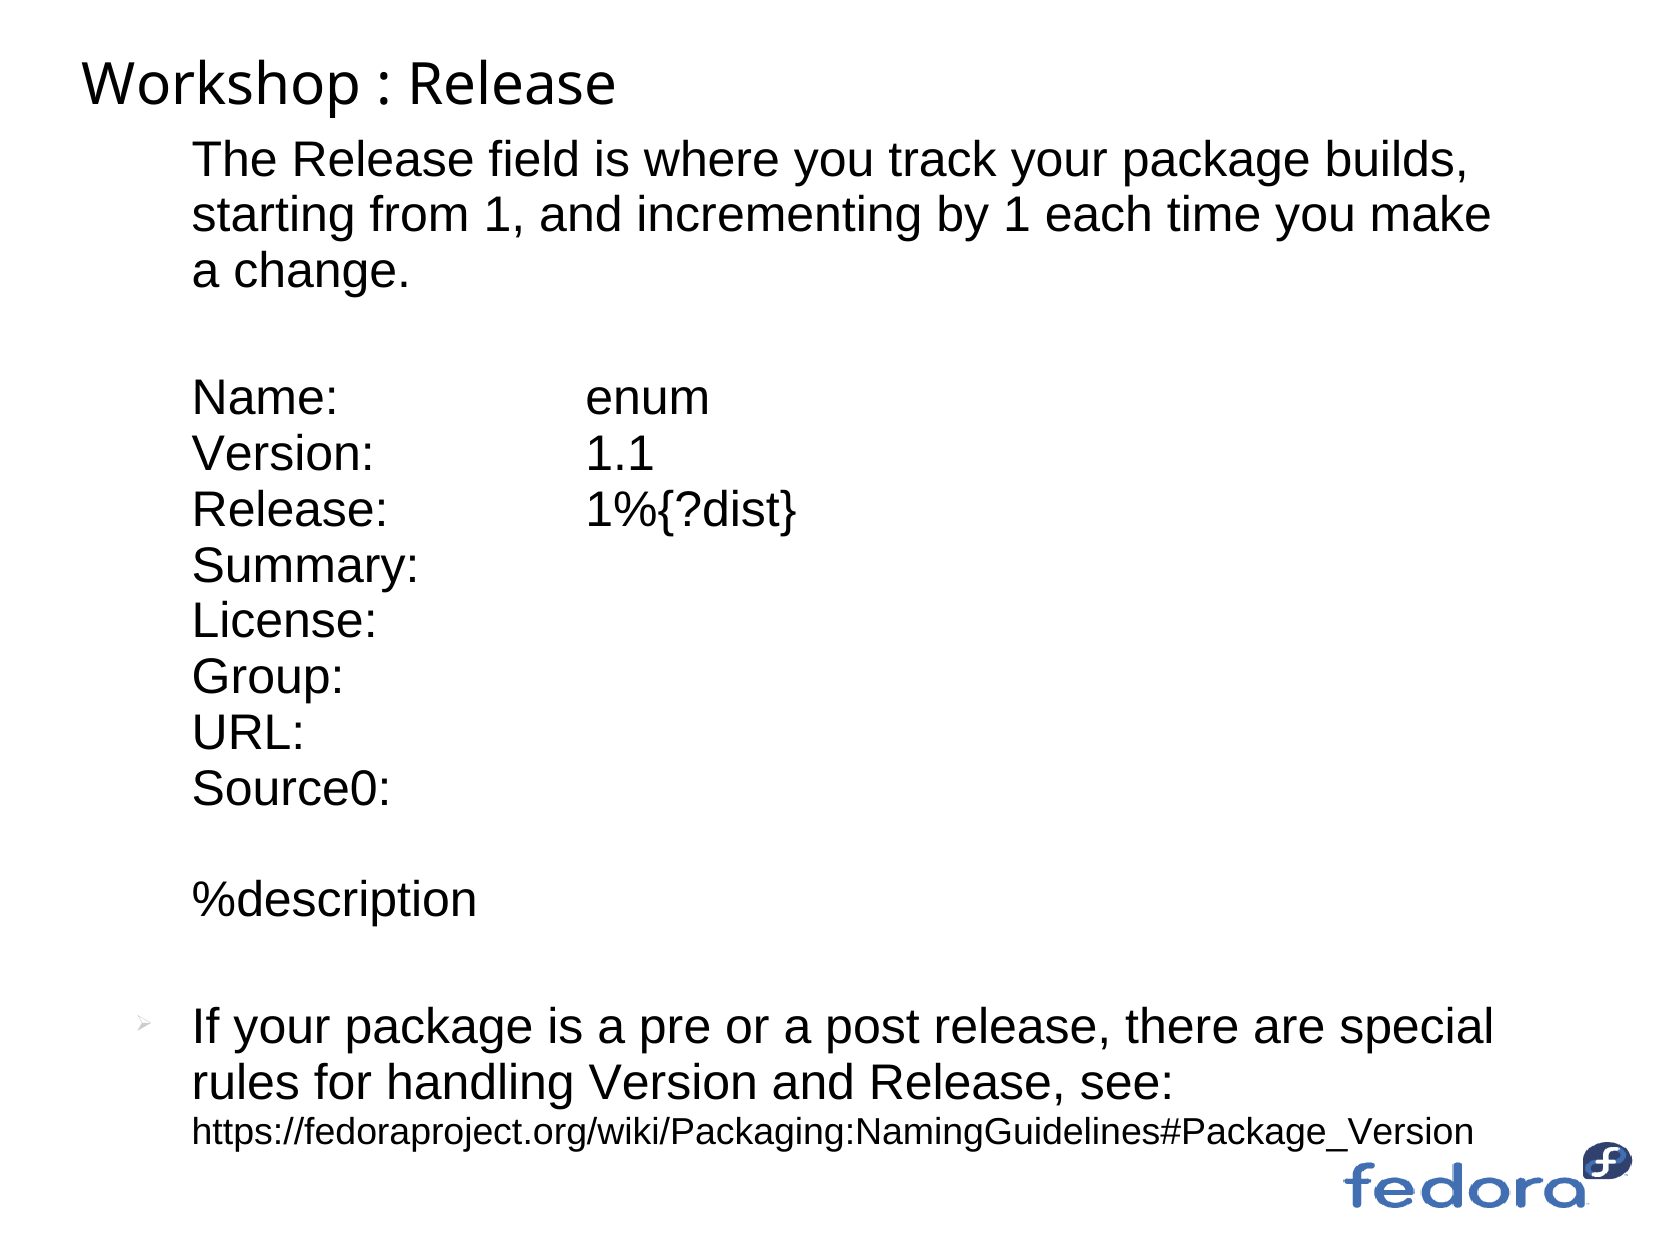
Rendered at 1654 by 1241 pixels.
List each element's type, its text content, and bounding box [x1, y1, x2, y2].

picture [1332, 1124, 1651, 1227]
list The Release field is where you track your package builds, starting from 1, and incrementing by 1 each time you make a change. Name: enum Version: 1.1 Release: 1%{?dist} Summary: License: Group: URL: Source0: %description If your package is a pre or a post release, there are special rules for handling Version and Release, see: https://fedoraproject.org/wiki/Packaging:NamingGuidelines#Package_Version [79, 130, 1503, 1153]
title Workshop : Release [81, 23, 1513, 141]
